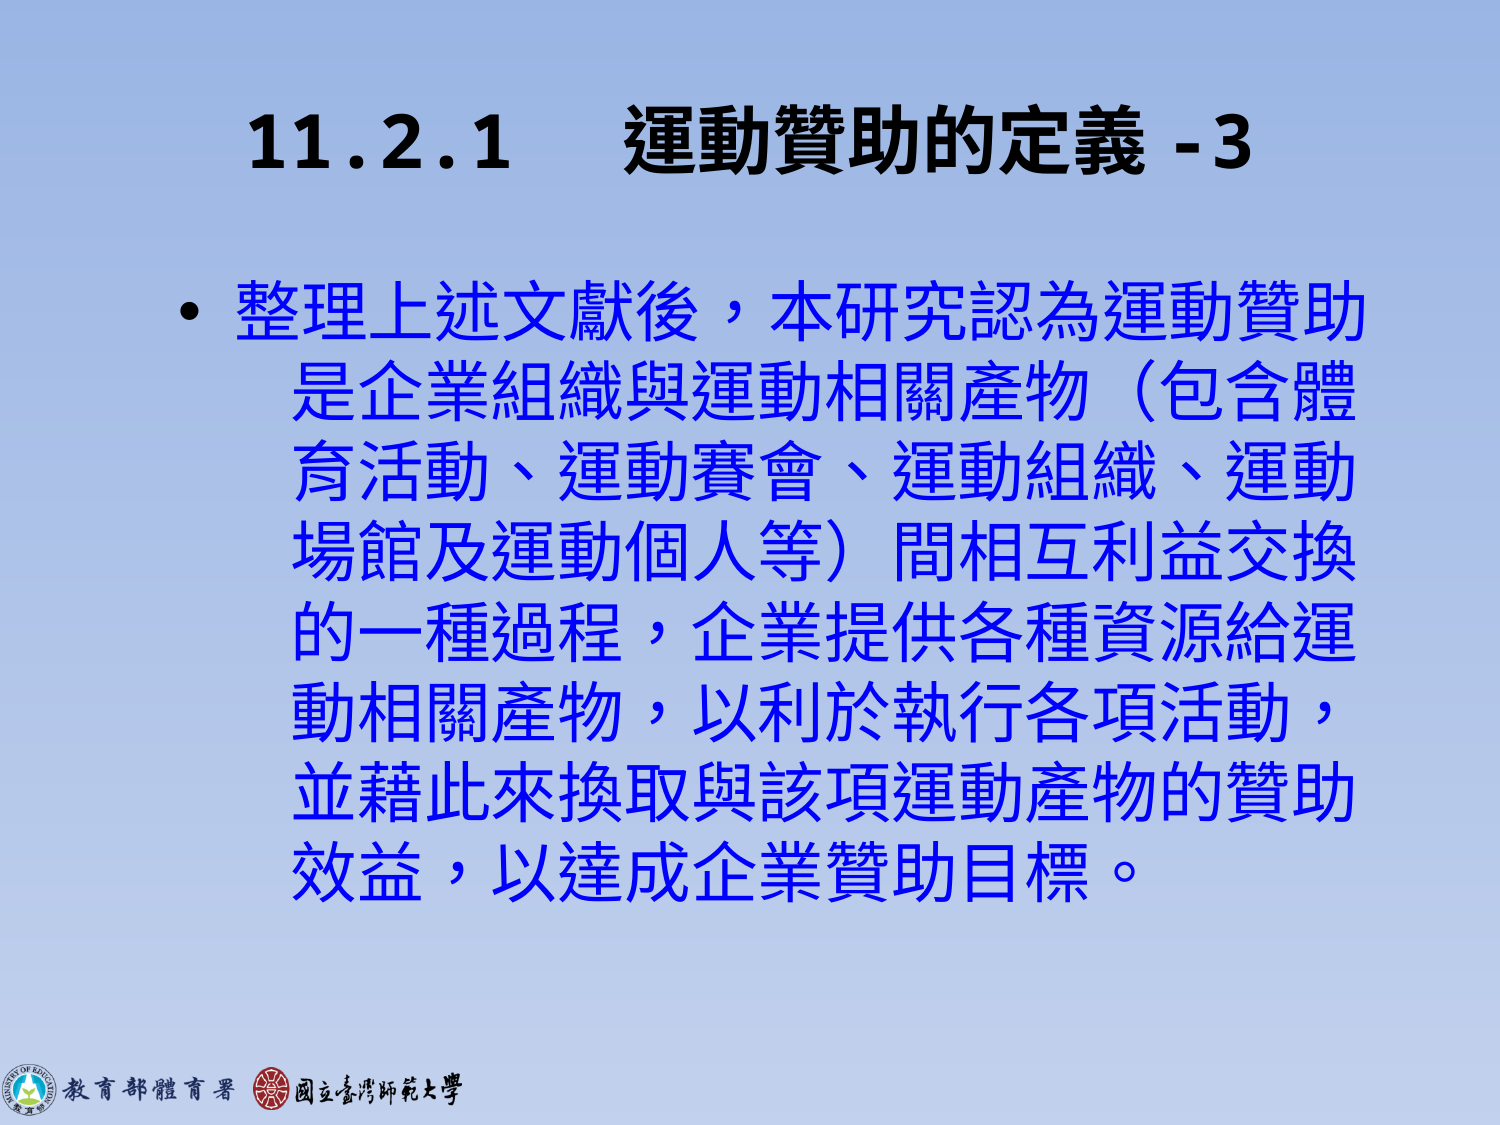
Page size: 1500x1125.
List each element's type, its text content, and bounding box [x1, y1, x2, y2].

list 整理上述文獻後，本研究認為運動贊助是企業組織與運動相關產物（包含體育活動、運動賽會、運動組織、運動場館及運動個人等）間相互利益交換的一種過程，企業提供各種資源給運動相關產物，以利於執行各項活動，並藉此來換取與該項運動產物的贊助效益，以達成企業贊助目標。 [162, 262, 1426, 928]
title 11.2.1 運動贊助的定義-3 [75, 45, 1426, 233]
